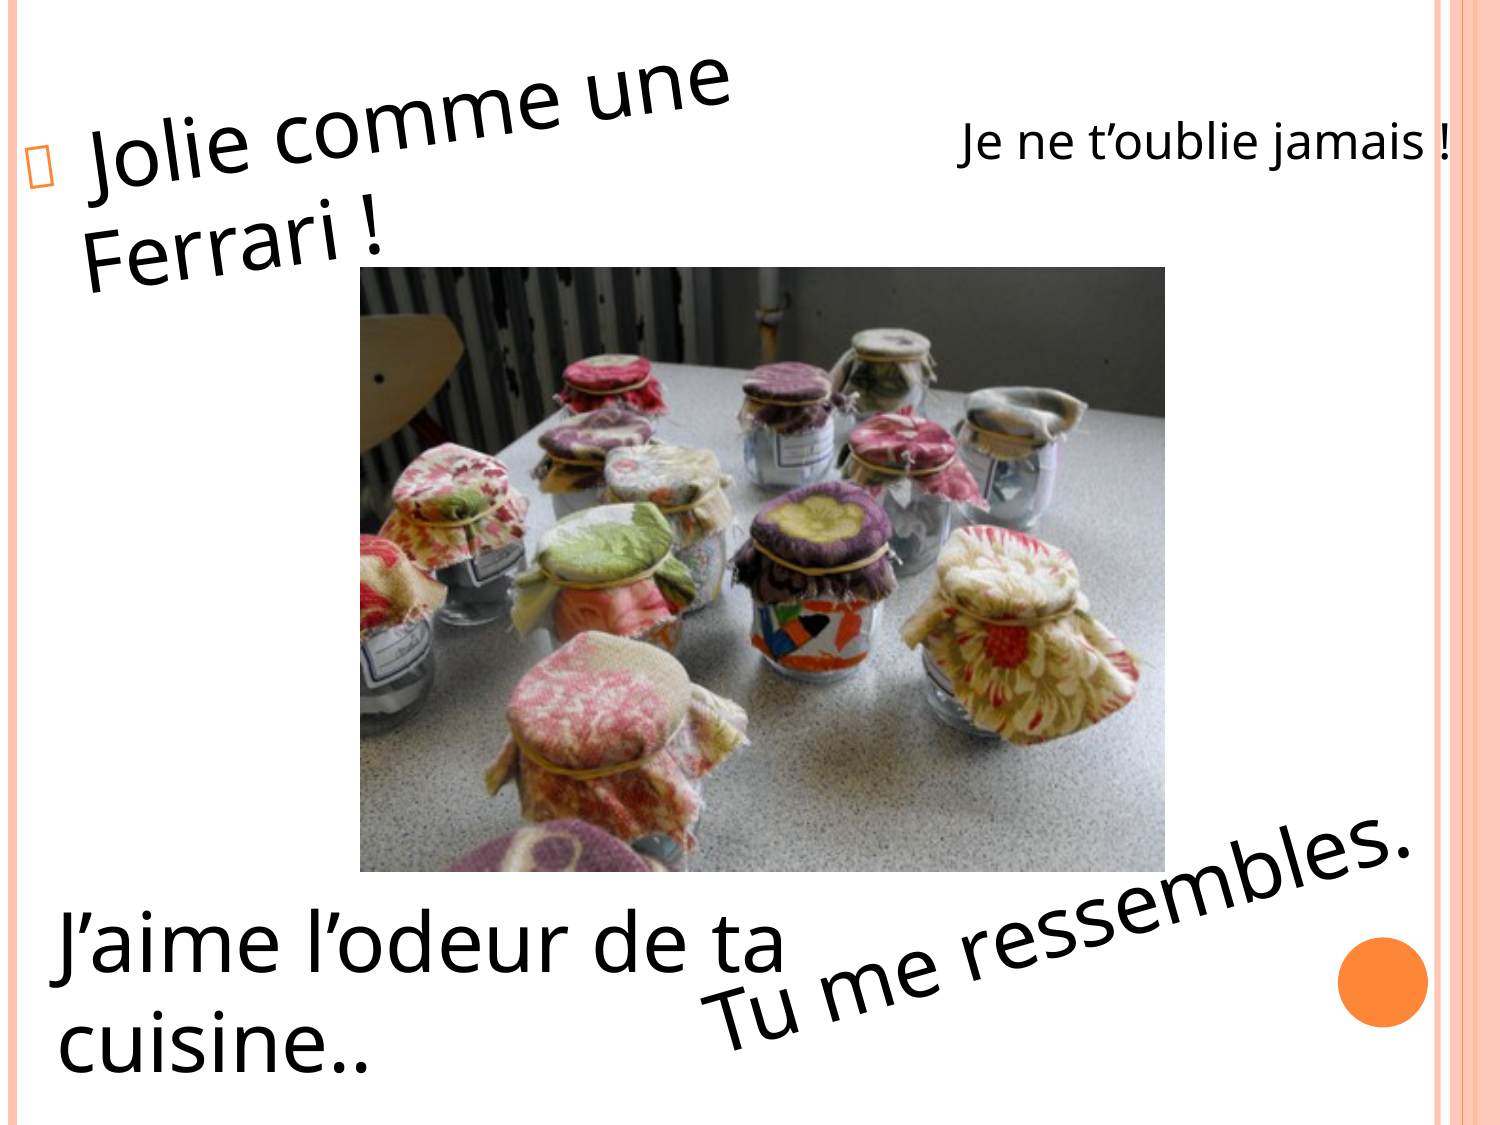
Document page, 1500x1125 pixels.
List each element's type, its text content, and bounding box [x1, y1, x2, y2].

text_box J’aime l’odeur de ta cuisine.. [41, 881, 821, 1097]
picture [360, 267, 1165, 872]
list Jolie comme une Ferrari ! [0, 0, 836, 306]
text_box Tu me ressembles. [821, 762, 1437, 1052]
text_box Je ne t’oublie jamais ! [947, 101, 1468, 177]
